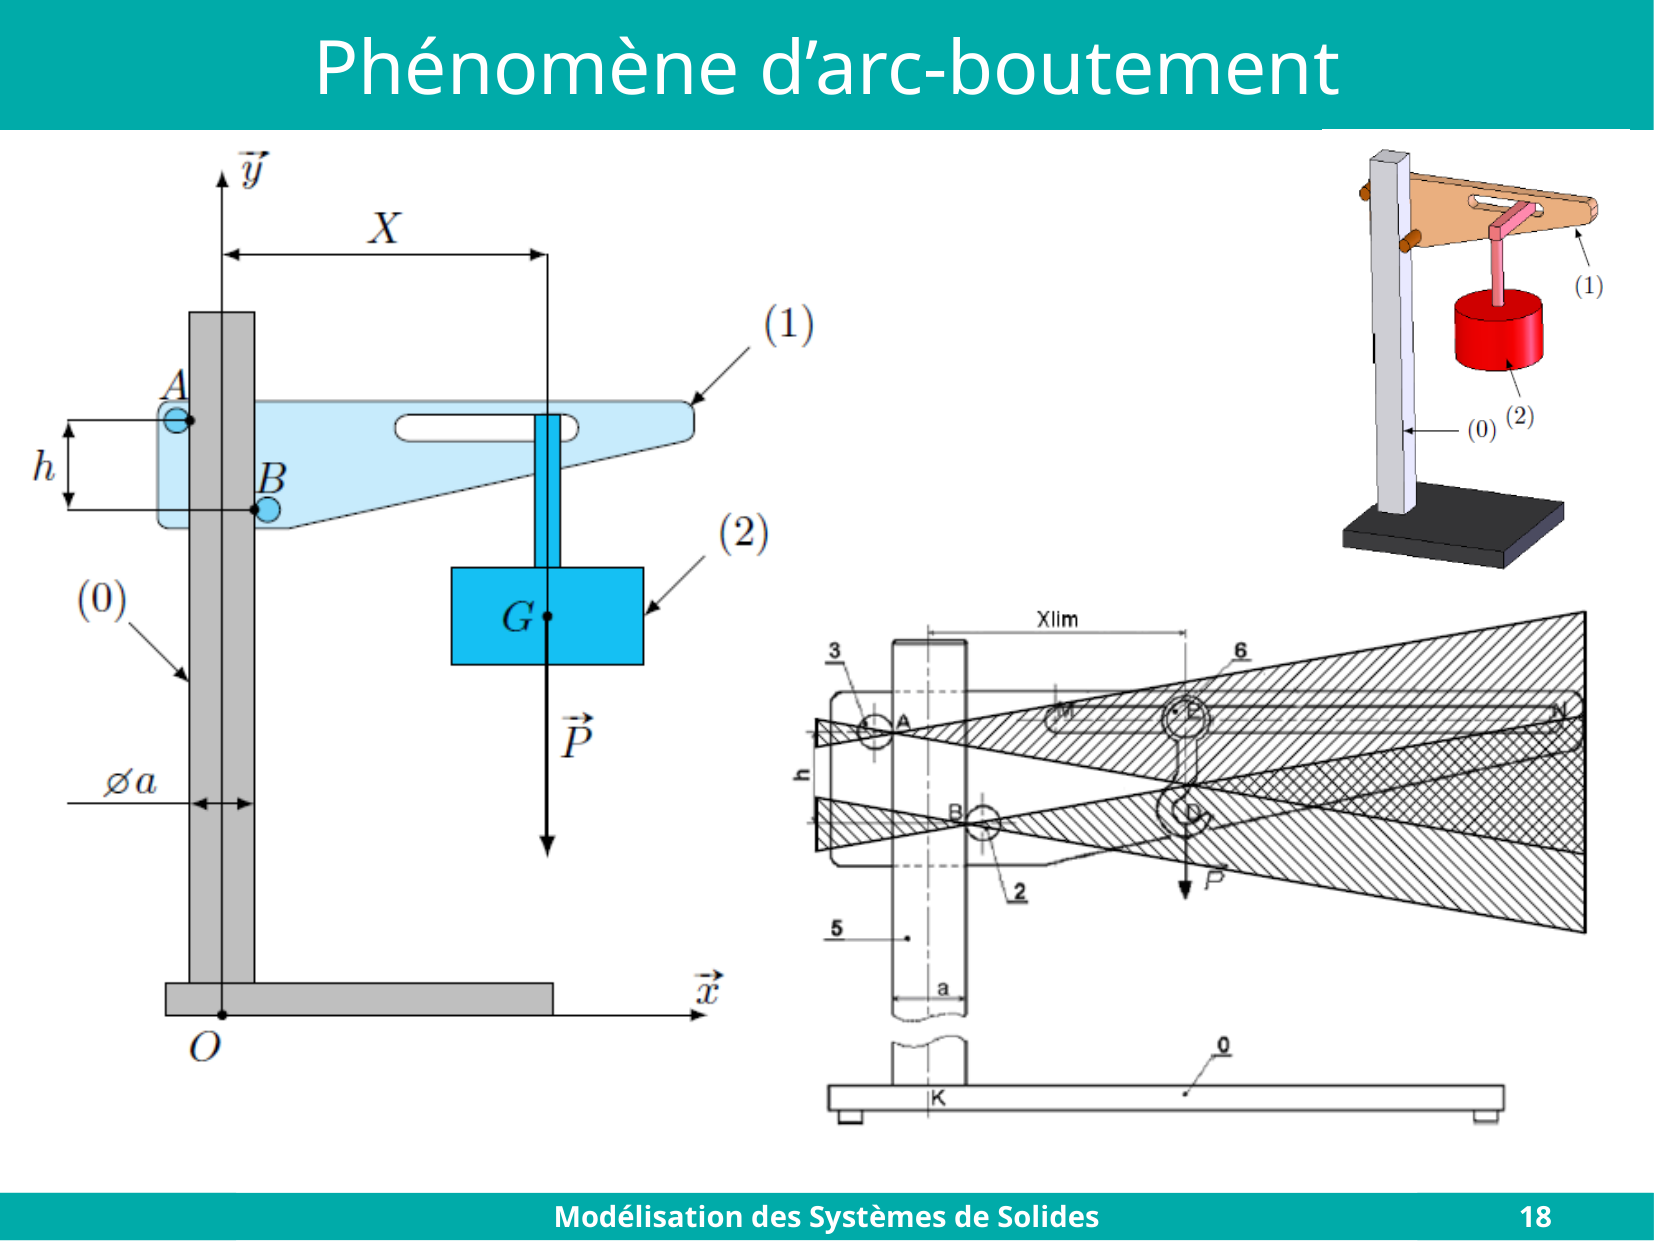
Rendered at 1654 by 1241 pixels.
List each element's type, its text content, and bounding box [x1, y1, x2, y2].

picture [1322, 129, 1630, 580]
picture [0, 130, 1635, 1146]
title Phénomène d’arc-boutement [0, 0, 1654, 130]
